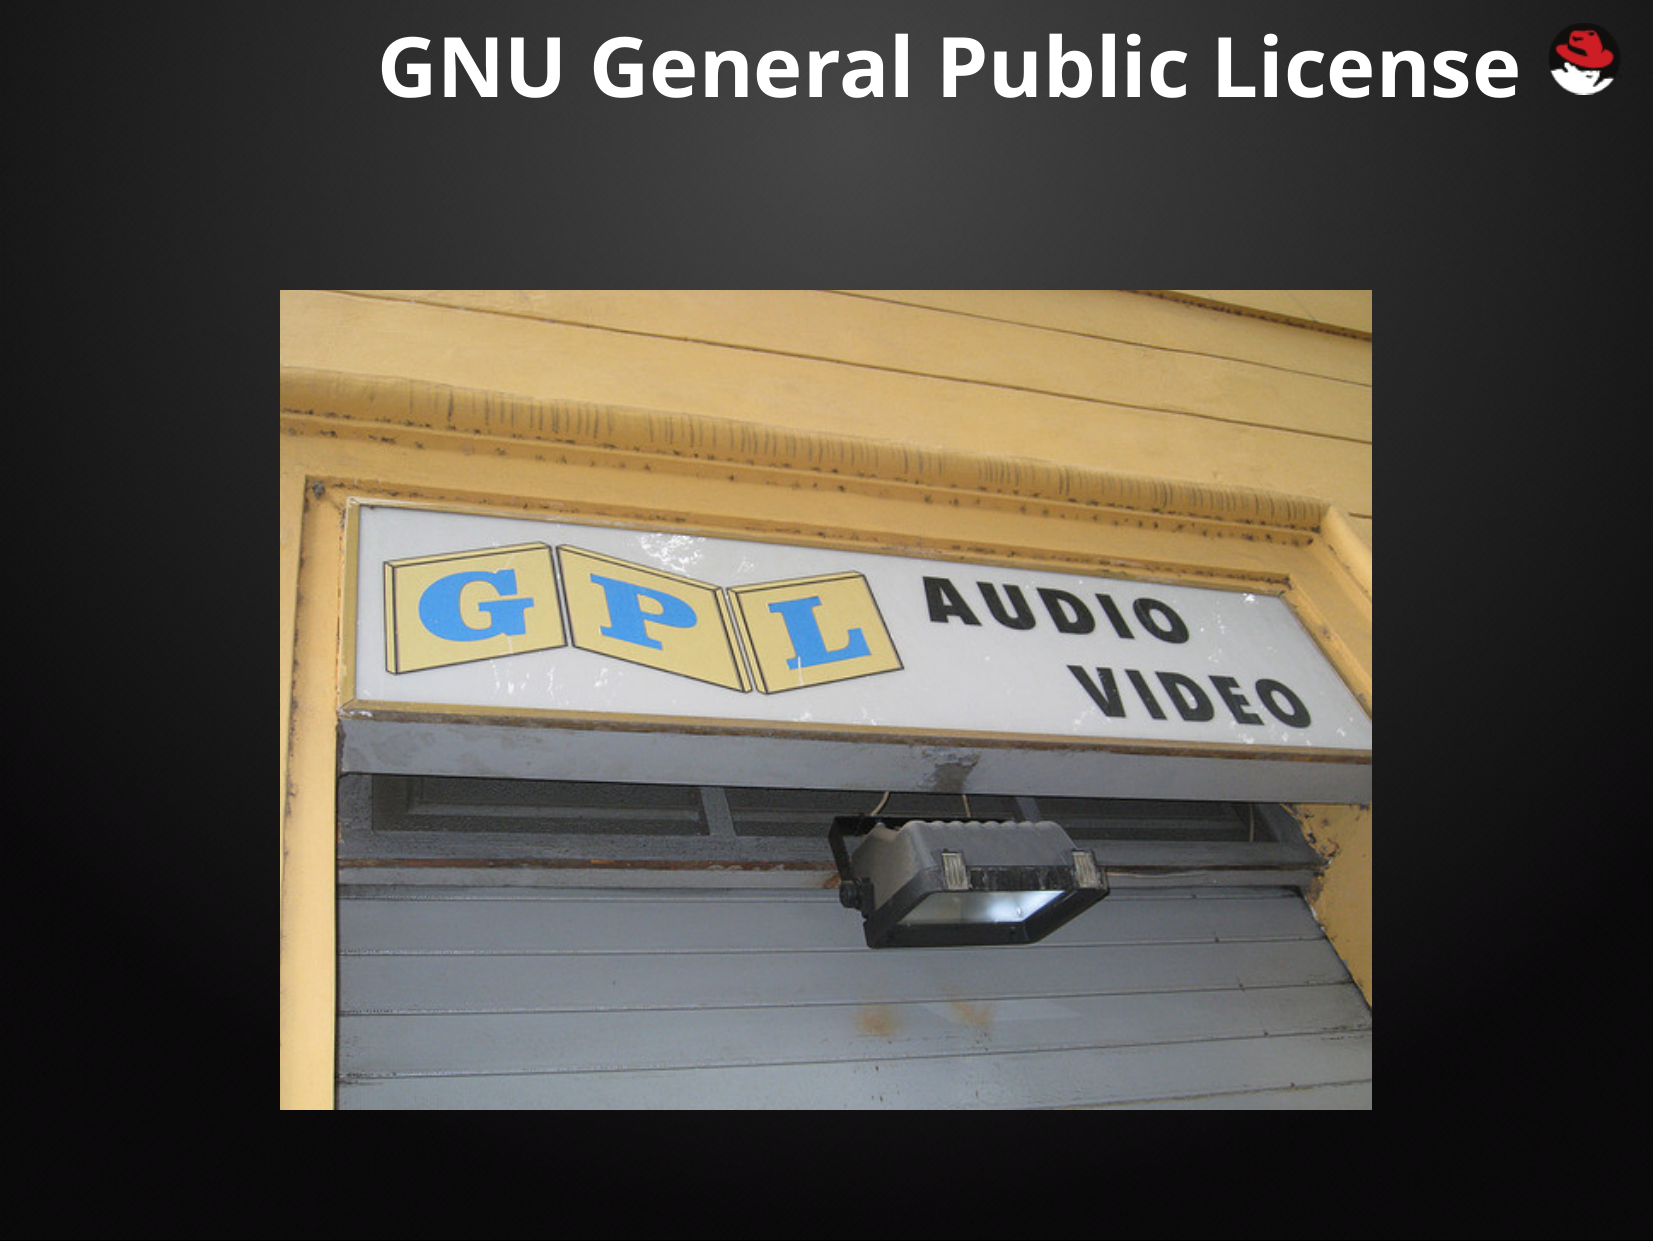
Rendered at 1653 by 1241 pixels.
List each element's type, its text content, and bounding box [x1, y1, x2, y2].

picture [0, 0, 1653, 1240]
title GNU General Public License [87, 10, 1523, 111]
